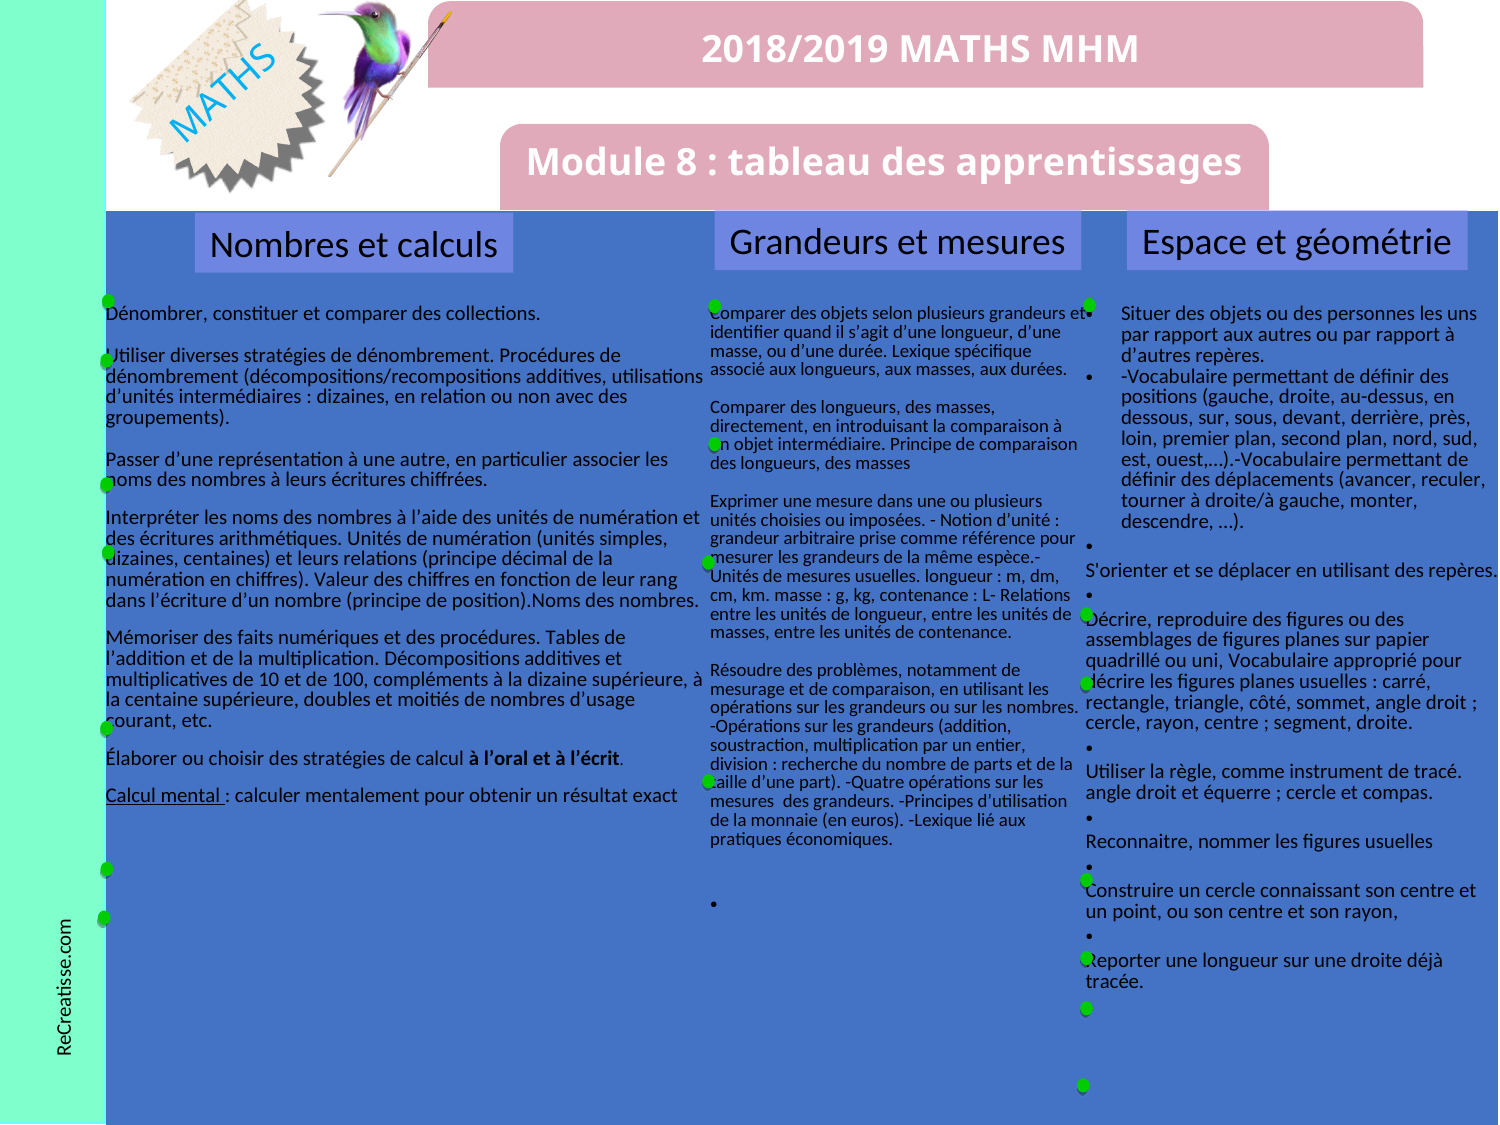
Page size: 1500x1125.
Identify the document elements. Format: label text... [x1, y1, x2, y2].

text_box [708, 436, 722, 452]
text_box [1080, 872, 1093, 887]
table_cell Situer des objets ou des personnes les uns par rapport aux autres ou par rapport à d’autres repères. -Vocabulaire permettant de définir des positions (gauche, droite, au-dessus, en dessous, sur, sous, devant, derrière, près, loin, premier plan, second plan, nord, sud, est, ouest,…).-Vocabulaire permettant de définir des déplacements (avancer, reculer, tourner à droite/à gauche, monter, descendre, …). S'orienter et se déplacer en utilisant des repères. Décrire, reproduire des figures ou des assemblages de figures planes sur papier quadrillé ou uni, Vocabulaire approprié pour décrire les figures planes usuelles : carré, rectangle, triangle, côté, sommet, angle droit ; cercle, rayon, centre ; segment, droite. Utiliser la règle, comme instrument de tracé. angle droit et équerre ; cercle et compas. Reconnaitre, nommer les figures usuelles Construire un cercle connaissant son centre et un point, ou son centre et son rayon, Reporter une longueur sur une droite déjà tracée. [1086, 305, 1498, 1125]
table_header [106, 211, 710, 305]
table_cell Comparer des objets selon plusieurs grandeurs et identifier quand il s’agit d’une longueur, d’une masse, ou d’une durée. Lexique spécifique associé aux longueurs, aux masses, aux durées. Comparer des longueurs, des masses, directement, en introduisant la comparaison à un objet intermédiaire. Principe de comparaison des longueurs, des masses Exprimer une mesure dans une ou plusieurs unités choisies ou imposées. - Notion d’unité : grandeur arbitraire prise comme référence pour mesurer les grandeurs de la même espèce.- Unités de mesures usuelles. longueur : m, dm, cm, km. masse : g, kg, contenance : L- Relations entre les unités de longueur, entre les unités de masses, entre les unités de contenance. Résoudre des problèmes, notamment de mesurage et de comparaison, en utilisant les opérations sur les grandeurs ou sur les nombres. -Opérations sur les grandeurs (addition, soustraction, multiplication par un entier, division : recherche du nombre de parts et de la taille d’une part). -Quatre opérations sur les mesures des grandeurs. -Principes d’utilisation de la monnaie (en euros). -Lexique lié aux pratiques économiques. [710, 305, 1086, 1125]
text_box Espace et géométrie [1127, 210, 1468, 270]
table_header [1086, 211, 1498, 305]
table_header [710, 211, 1086, 305]
text_box [1080, 676, 1093, 691]
text_box Grandeurs et mesures [715, 210, 1081, 270]
text_box Module 8 : tableau des apprentissages [500, 123, 1269, 211]
text_box [702, 555, 715, 570]
picture [105, 0, 452, 241]
text_box [1077, 1078, 1090, 1093]
text_box ReCreatisse.com [43, 903, 83, 1072]
text_box MATHS [143, 16, 301, 167]
text_box 2018/2019 MATHS MHM [452, 1, 1424, 88]
text_box Nombres et calculs [195, 213, 513, 273]
text_box [1080, 607, 1093, 622]
text_box [0, 0, 115, 1123]
text_box [1080, 951, 1093, 966]
text_box [702, 774, 715, 789]
text_box [708, 299, 722, 314]
text_box [1080, 1001, 1093, 1016]
table_cell Dénombrer, constituer et comparer des collections. Utiliser diverses stratégies de dénombrement. Procédures de dénombrement (décompositions/recompositions additives, utilisations d’unités intermédiaires : dizaines, en relation ou non avec des groupements). Passer d’une représentation à une autre, en particulier associer les noms des nombres à leurs écritures chiffrées. Interpréter les noms des nombres à l’aide des unités de numération et des écritures arithmétiques. Unités de numération (unités simples, dizaines, centaines) et leurs relations (principe décimal de la numération en chiffres). Valeur des chiffres en fonction de leur rang dans l’écriture d’un nombre (principe de position).Noms des nombres. Mémoriser des faits numériques et des procédures. Tables de l’addition et de la multiplication. Décompositions additives et multiplicatives de 10 et de 100, compléments à la dizaine supérieure, à la centaine supérieure, doubles et moitiés de nombres d’usage courant, etc. Élaborer ou choisir des stratégies de calcul à l’oral et à l’écrit. Calcul mental : calculer mentalement pour obtenir un résultat exact [106, 305, 710, 1125]
text_box [1083, 298, 1096, 313]
